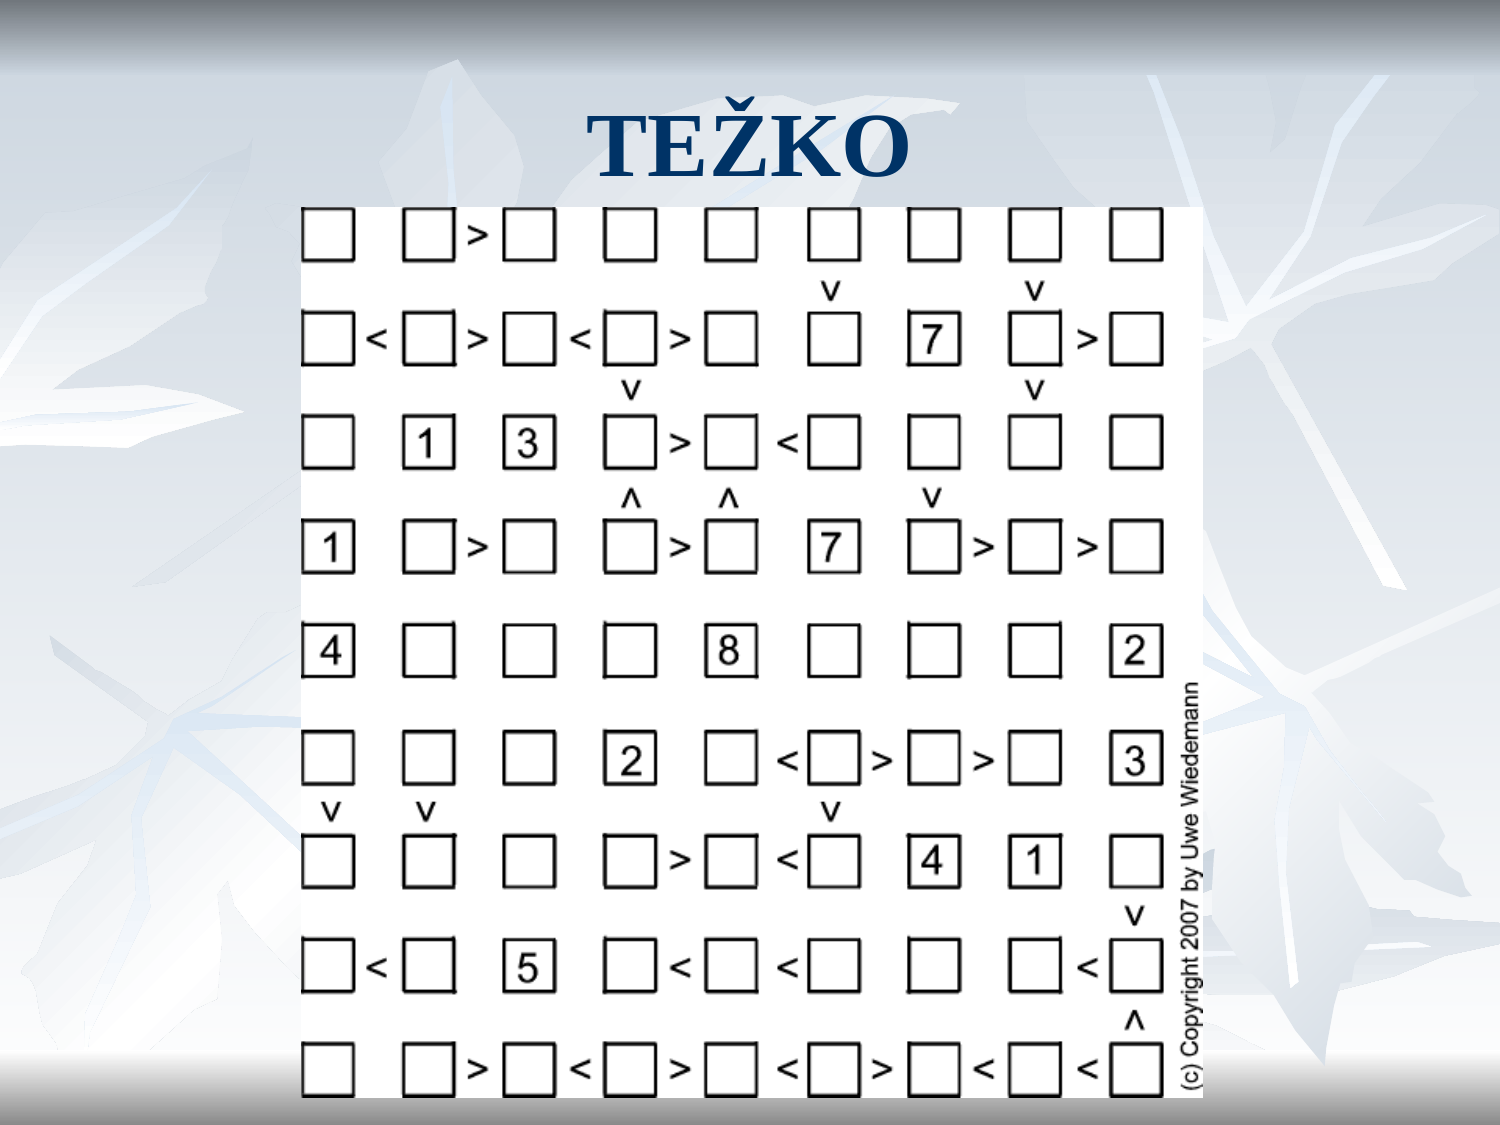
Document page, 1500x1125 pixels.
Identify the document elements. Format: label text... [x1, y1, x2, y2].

title TEŽKO [75, 45, 1425, 234]
picture [301, 207, 1203, 1098]
